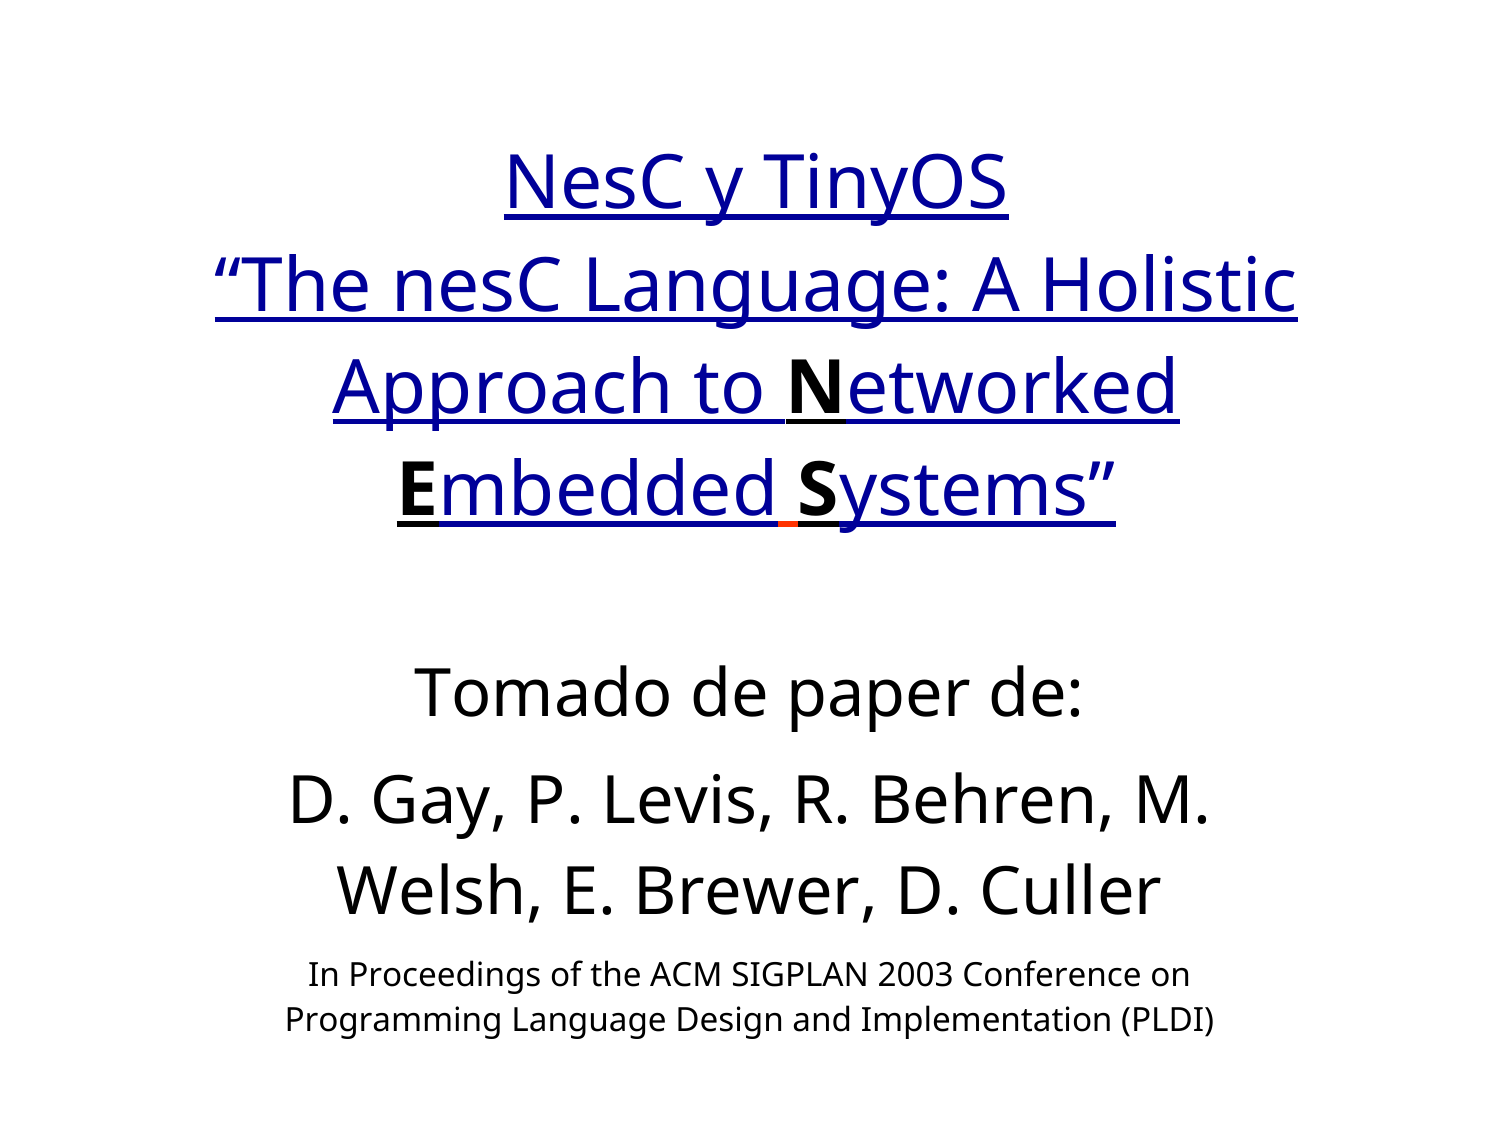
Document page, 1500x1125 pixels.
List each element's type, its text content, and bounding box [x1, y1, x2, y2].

subtitle Tomado de paper de: D. Gay, P. Levis, R. Behren, M. Welsh, E. Brewer, D. Culler In Proceedings of the ACM SIGPLAN 2003 Conference on Programming Language Design and Implementation (PLDI) [225, 637, 1276, 1075]
title NesC y TinyOS “The nesC Language: A Holistic Approach to Networked Embedded Systems” [125, 149, 1388, 517]
